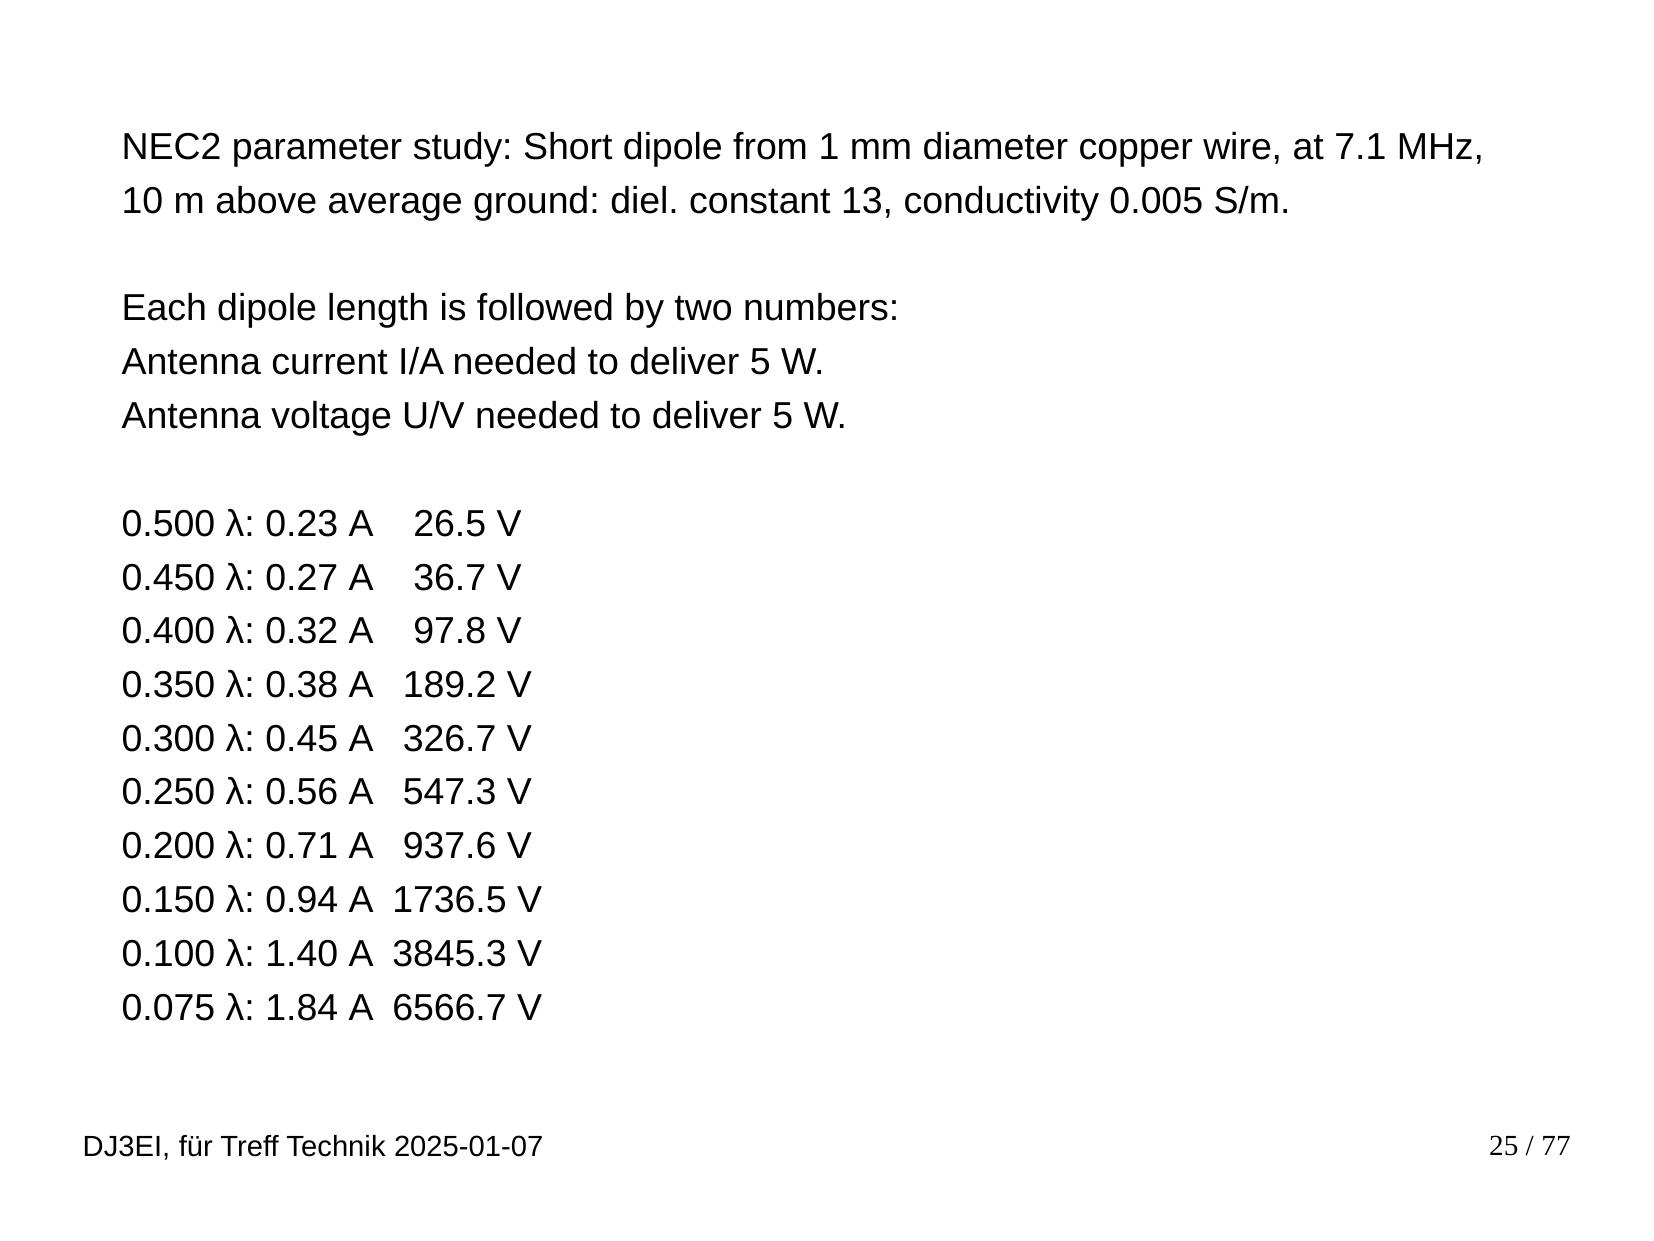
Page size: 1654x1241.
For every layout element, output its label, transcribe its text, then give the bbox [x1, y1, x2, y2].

text_box NEC2 parameter study: Short dipole from 1 mm diameter copper wire, at 7.1 MHz, 10 m above average ground: diel. constant 13, conductivity 0.005 S/m. Each dipole length is followed by two numbers: Antenna current I/A needed to deliver 5 W. Antenna voltage U/V needed to deliver 5 W. 0.500 λ: 0.23 A 26.5 V 0.450 λ: 0.27 A 36.7 V 0.400 λ: 0.32 A 97.8 V 0.350 λ: 0.38 A 189.2 V 0.300 λ: 0.45 A 326.7 V 0.250 λ: 0.56 A 547.3 V 0.200 λ: 0.71 A 937.6 V 0.150 λ: 0.94 A 1736.5 V 0.100 λ: 1.40 A 3845.3 V 0.075 λ: 1.84 A 6566.7 V [106, 118, 1501, 1036]
